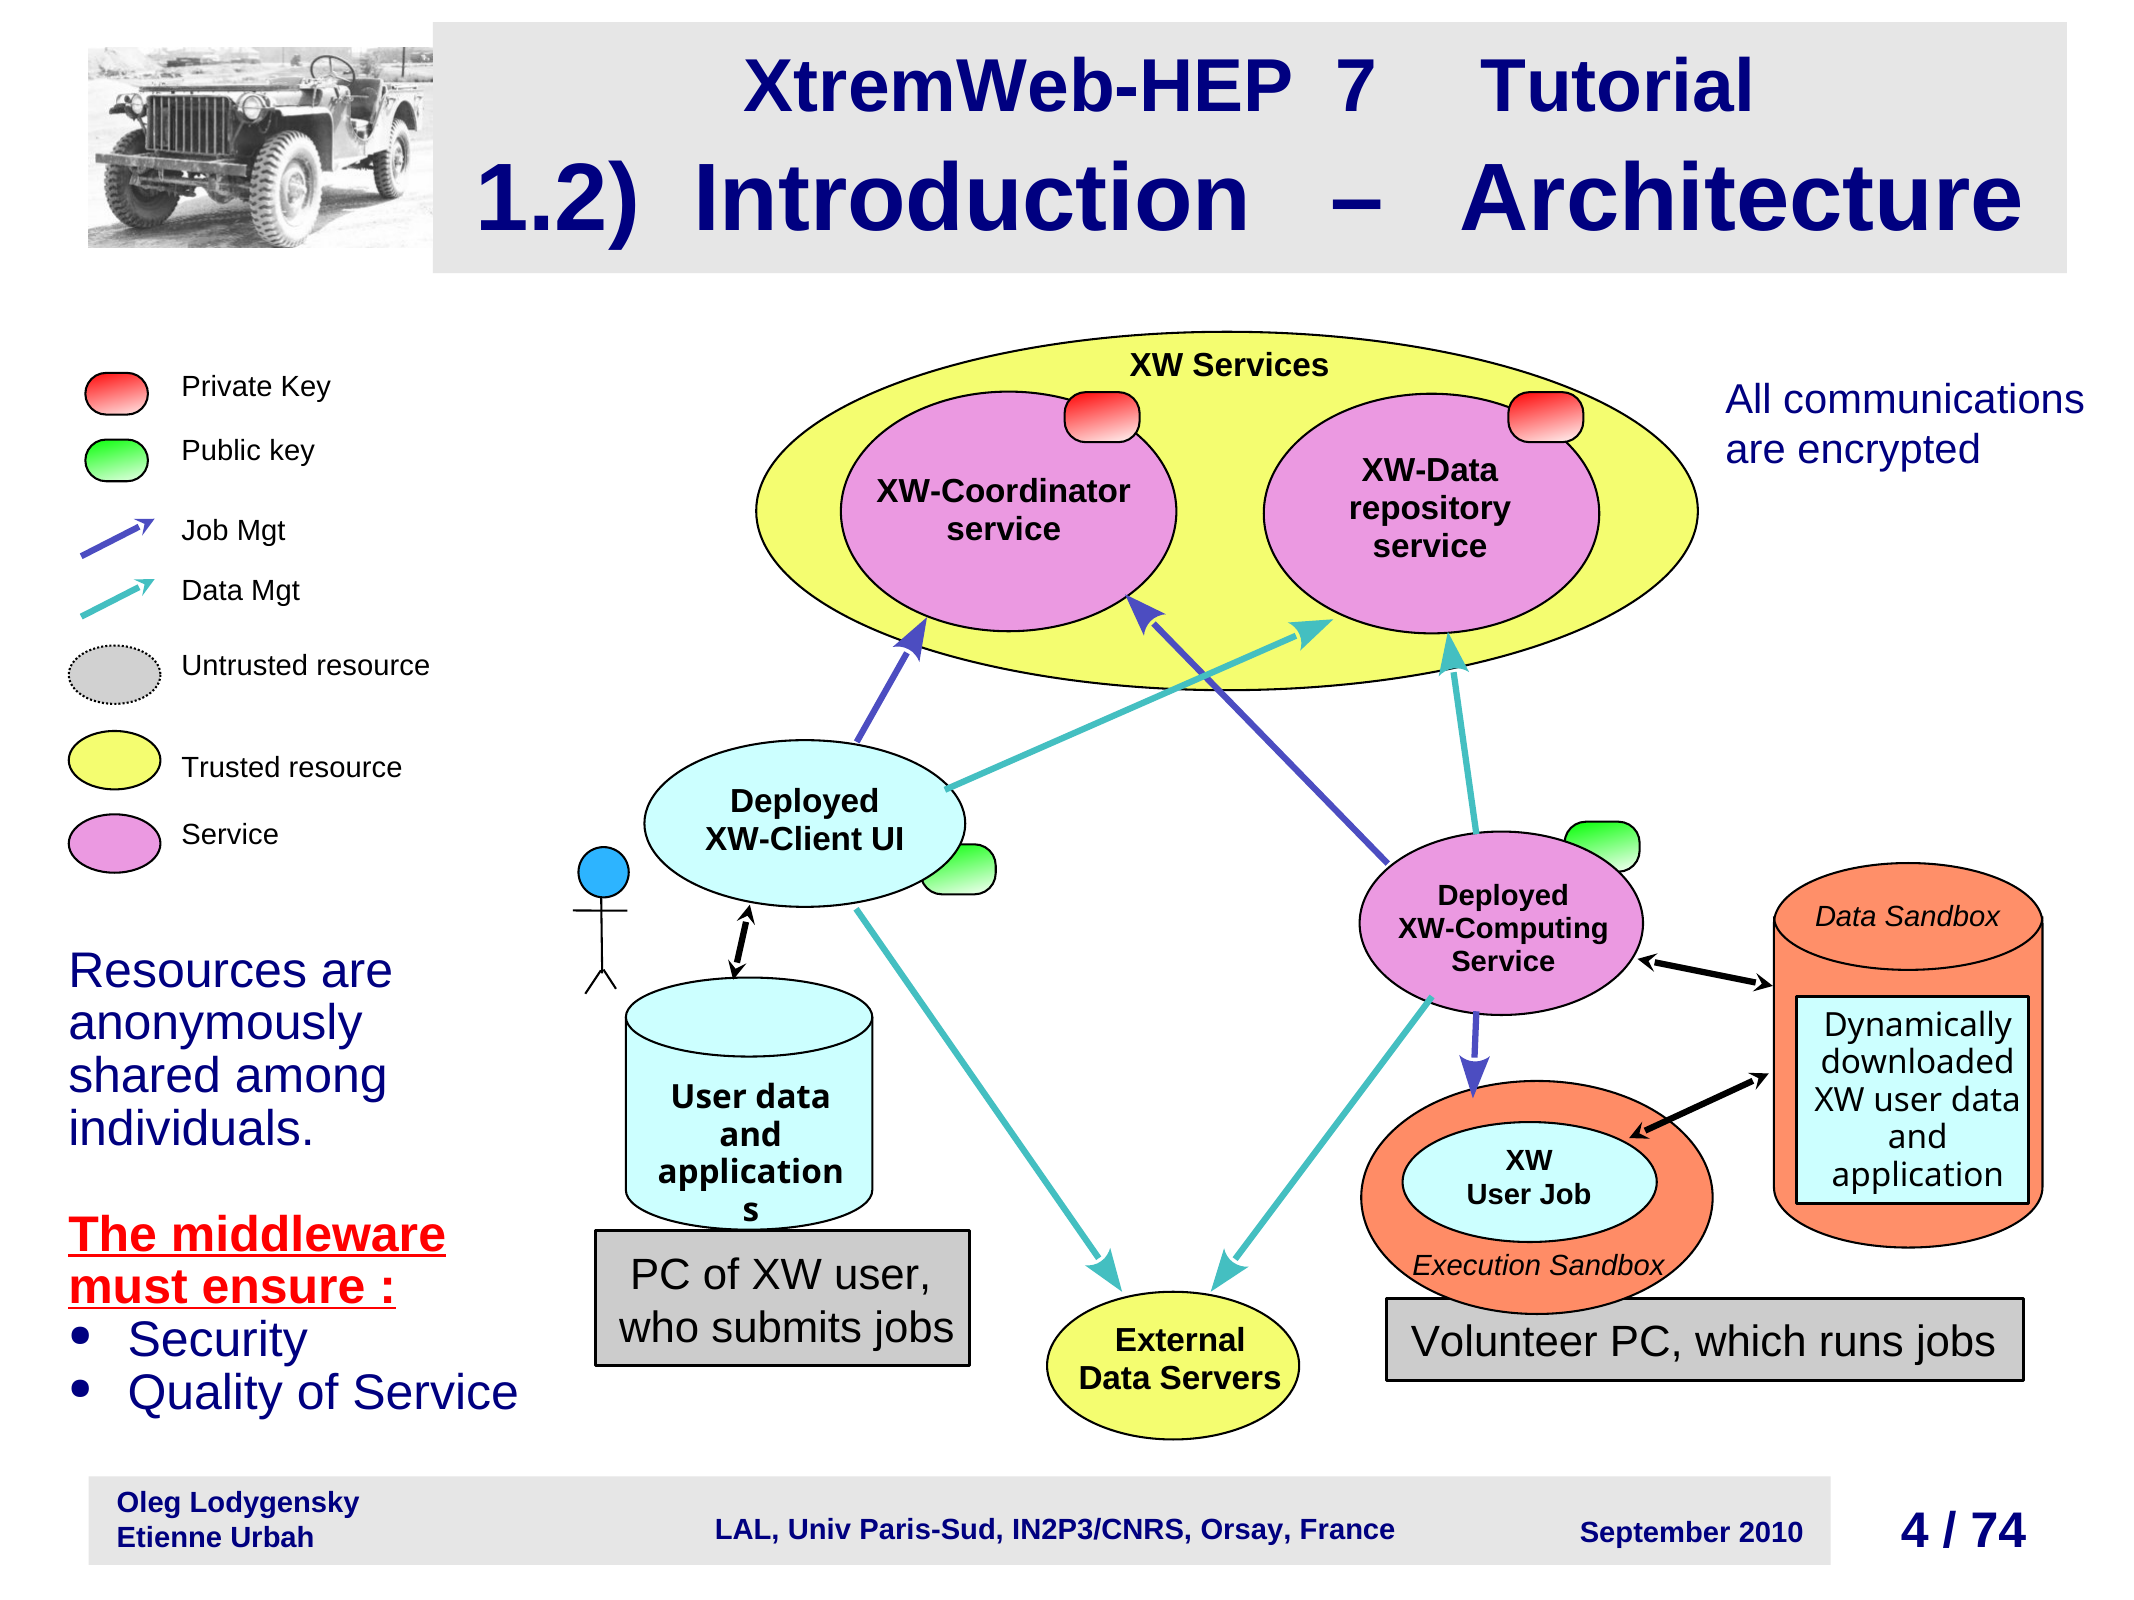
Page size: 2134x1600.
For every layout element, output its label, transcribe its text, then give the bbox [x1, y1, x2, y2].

text_box Deployed XW-Computing Service [1387, 878, 1620, 990]
text_box Untrusted resource [172, 646, 462, 697]
text_box [68, 645, 161, 704]
text_box All communications are encrypted [1716, 372, 2100, 531]
text_box [1434, 1292, 1640, 1314]
text_box [1361, 1080, 1713, 1240]
text_box [578, 847, 629, 898]
text_box [85, 439, 148, 482]
title 1.2) Introduction – Architecture [442, 118, 2067, 266]
text_box Execution Sandbox [1373, 1240, 1713, 1292]
text_box XW-Coordinator service [856, 472, 1152, 575]
text_box XW User Job [1439, 1144, 1619, 1220]
text_box [1404, 990, 1599, 1015]
text_box [1773, 924, 2043, 1248]
text_box Dynamically downloaded XW user data and application [1796, 996, 2029, 1204]
text_box [625, 1023, 873, 1230]
text_box [1809, 950, 2008, 968]
text_box [644, 740, 996, 907]
text_box User data and applications [634, 1074, 872, 1202]
text_box [1091, 1422, 1255, 1440]
text_box [1047, 1331, 1061, 1400]
text_box PC of XW user, who submits jobs [595, 1230, 970, 1366]
text_box [1774, 863, 2022, 946]
text_box [85, 372, 148, 415]
text_box [1183, 680, 1214, 691]
picture [88, 47, 433, 248]
text_box Service [172, 815, 308, 866]
text_box Deployed XW-Client UI [688, 782, 922, 870]
text_box [756, 331, 1698, 691]
text_box Public key [172, 431, 348, 482]
text_box XW-Data repository service [1311, 451, 1549, 577]
text_box [2023, 892, 2042, 942]
text_box Volunteer PC, which runs jobs [1386, 1298, 2024, 1381]
text_box External Data Servers [1061, 1321, 1300, 1422]
text_box XW Services [1110, 346, 1349, 399]
text_box [626, 977, 873, 1055]
text_box [68, 730, 161, 790]
text_box Data Mgt [172, 571, 337, 622]
text_box Trusted resource [172, 748, 416, 832]
text_box Resources are anonymously shared among individuals. The middleware must ensure : Security Quality of Service [59, 944, 532, 1421]
text_box [68, 814, 161, 873]
text_box Job Mgt [172, 510, 316, 561]
text_box Private Key [172, 367, 358, 418]
text_box [1359, 821, 1644, 978]
text_box Data Sandbox [1801, 891, 2023, 950]
text_box [1072, 1291, 1274, 1321]
